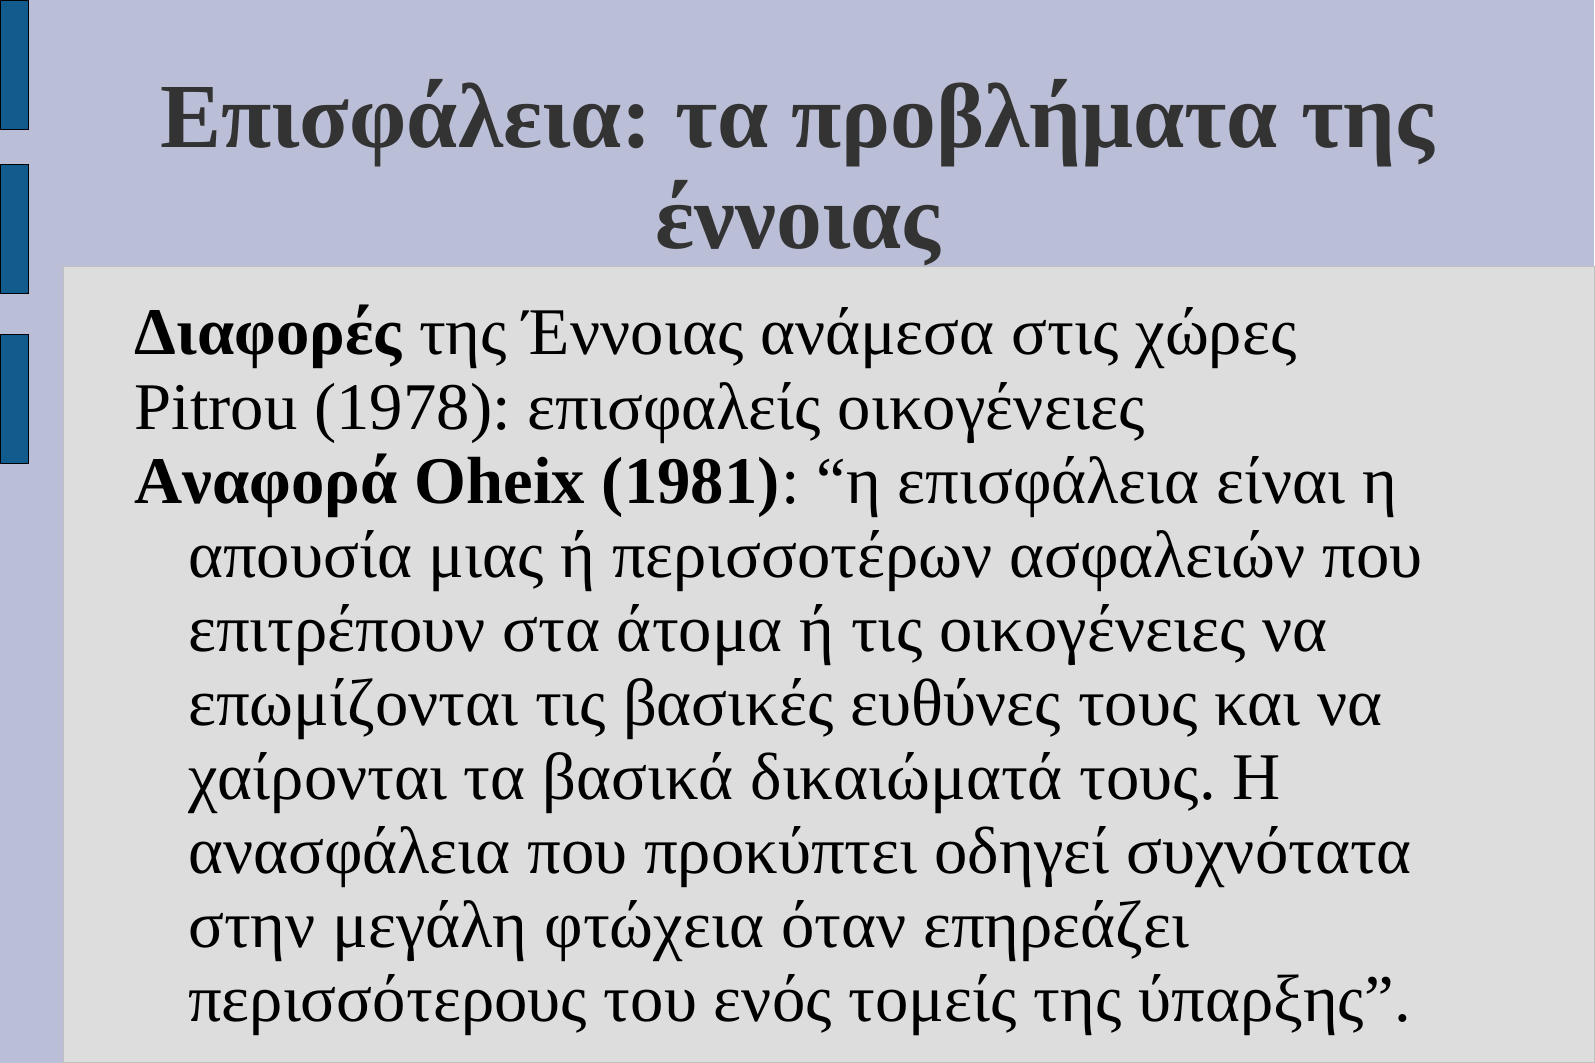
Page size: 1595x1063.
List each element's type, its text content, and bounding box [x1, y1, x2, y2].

list Διαφορές της Έννοιας ανάμεσα στις χώρες Pitrou (1978): επισφαλείς οικογένειες Αναφορά Oheix (1981): “η επισφάλεια είναι η απουσία μιας ή περισσοτέρων ασφαλειών που επιτρέπουν στα άτομα ή τις οικογένειες να επωμίζονται τις βασικές ευθύνες τους και να χαίρονται τα βασικά δικαιώματά τους. Η ανασφάλεια που προκύπτει οδηγεί συχνότατα στην μεγάλη φτώχεια όταν επηρεάζει περισσότερους του ενός τομείς της ύπαρξης”. [117, 295, 1479, 1037]
title Επισφάλεια: τα προβλήματα της έννοιας [117, 65, 1479, 269]
